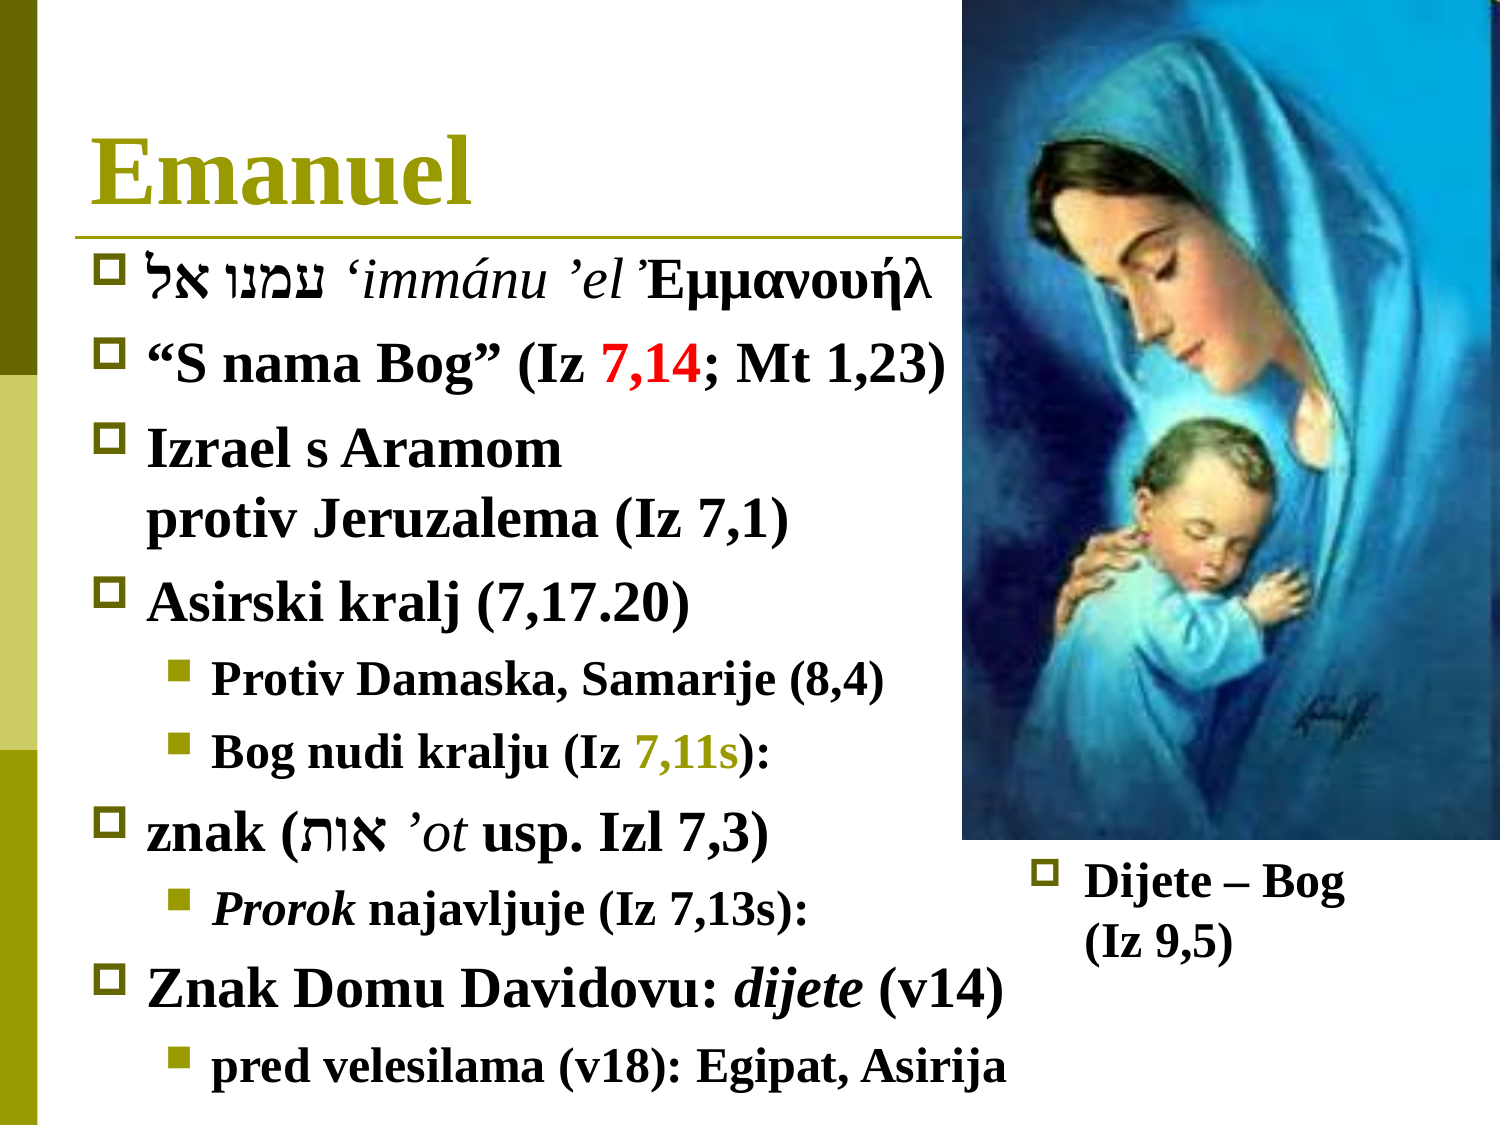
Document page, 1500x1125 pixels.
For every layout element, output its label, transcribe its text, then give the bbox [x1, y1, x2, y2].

picture [962, 0, 1500, 840]
list עמנו אל ‘immánu ’el Ἐμμανουήλ “S nama Bog” (Iz 7,14; Mt 1,23) Izrael s Aramom protiv Jeruzalema (Iz 7,1) Asirski kralj (7,17.20) Protiv Damaska, Samarije (8,4) Bog nudi kralju (Iz 7,11s): znak (אות ’ot usp. Izl 7,3) Prorok najavljuje (Iz 7,13s): Znak Domu Davidovu: dijete (v14) pred velesilama (v18): Egipat, Asirija [75, 232, 1146, 1125]
list Dijete – Bog (Iz 9,5) [1013, 840, 1500, 1063]
title Emanuel [75, 45, 962, 232]
